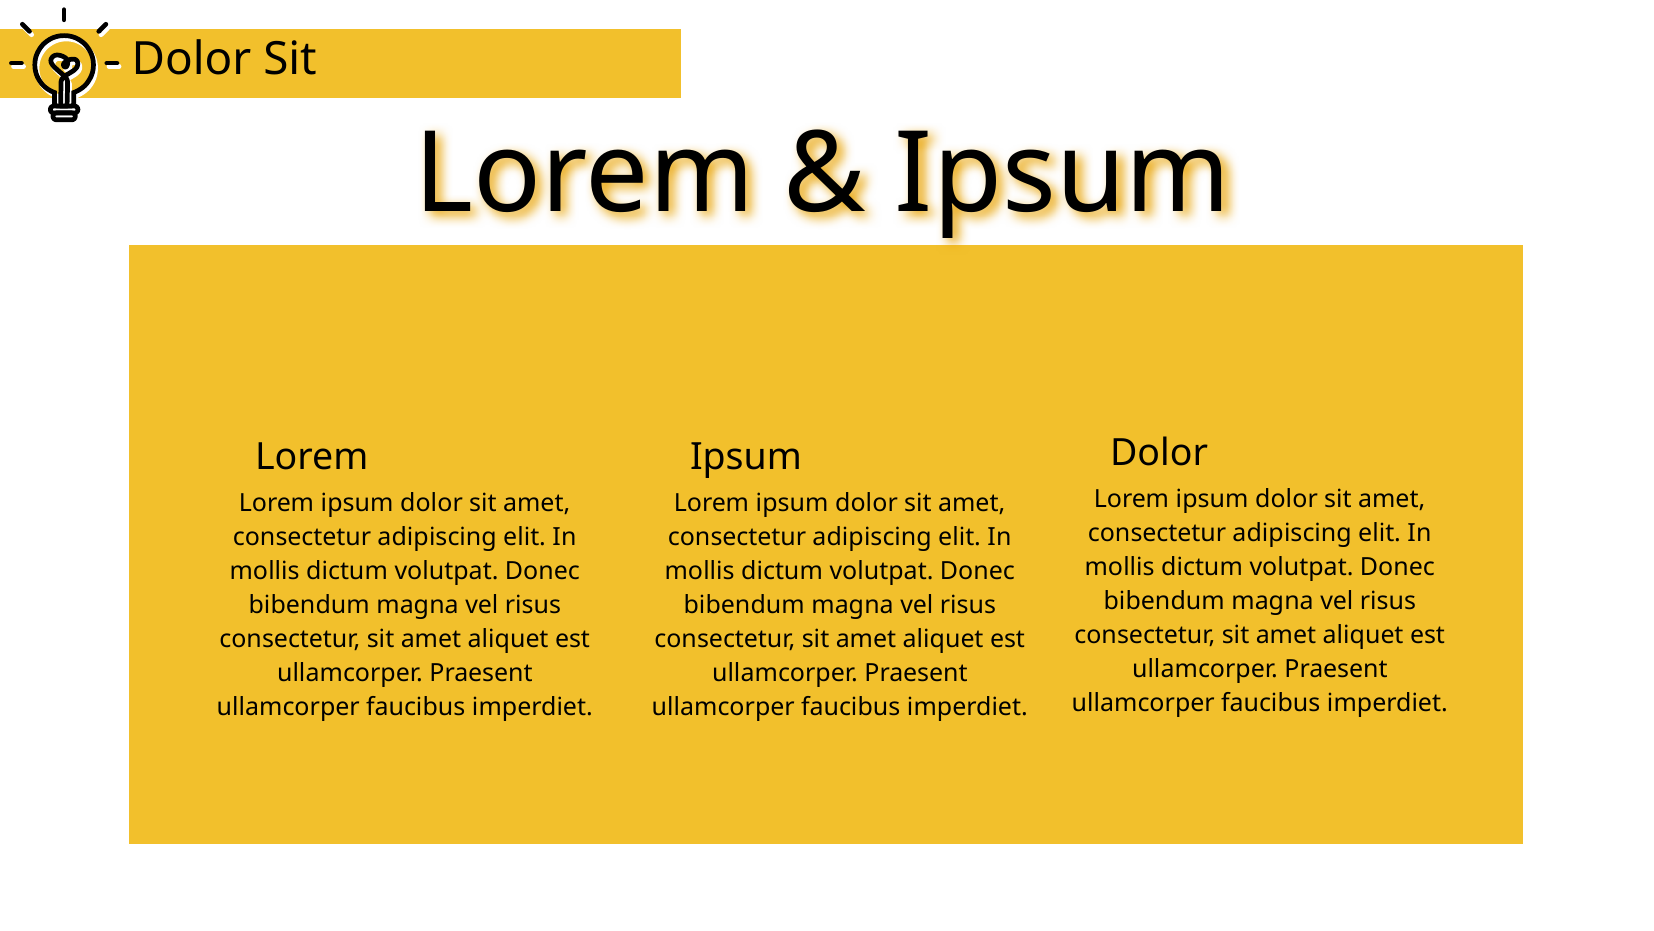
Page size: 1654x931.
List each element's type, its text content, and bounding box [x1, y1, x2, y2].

title Dolor [1110, 425, 1426, 477]
text_box Lorem ipsum dolor sit amet, consectetur adipiscing elit. In mollis dictum volutpat. Donec bibendum magna vel risus consectetur, sit amet aliquet est ullamcorper. Praesent ullamcorper faucibus imperdiet. [1065, 480, 1456, 719]
text_box Lorem ipsum dolor sit amet, consectetur adipiscing elit. In mollis dictum volutpat. Donec bibendum magna vel risus consectetur, sit amet aliquet est ullamcorper. Praesent ullamcorper faucibus imperdiet. [210, 484, 601, 723]
title Lorem & Ipsum [265, 88, 1381, 248]
title Ipsum [690, 429, 1006, 481]
text_box Lorem ipsum dolor sit amet, consectetur adipiscing elit. In mollis dictum volutpat. Donec bibendum magna vel risus consectetur, sit amet aliquet est ullamcorper. Praesent ullamcorper faucibus imperdiet. [645, 484, 1036, 723]
title Dolor Sit [131, 16, 578, 97]
title Lorem [255, 429, 571, 481]
